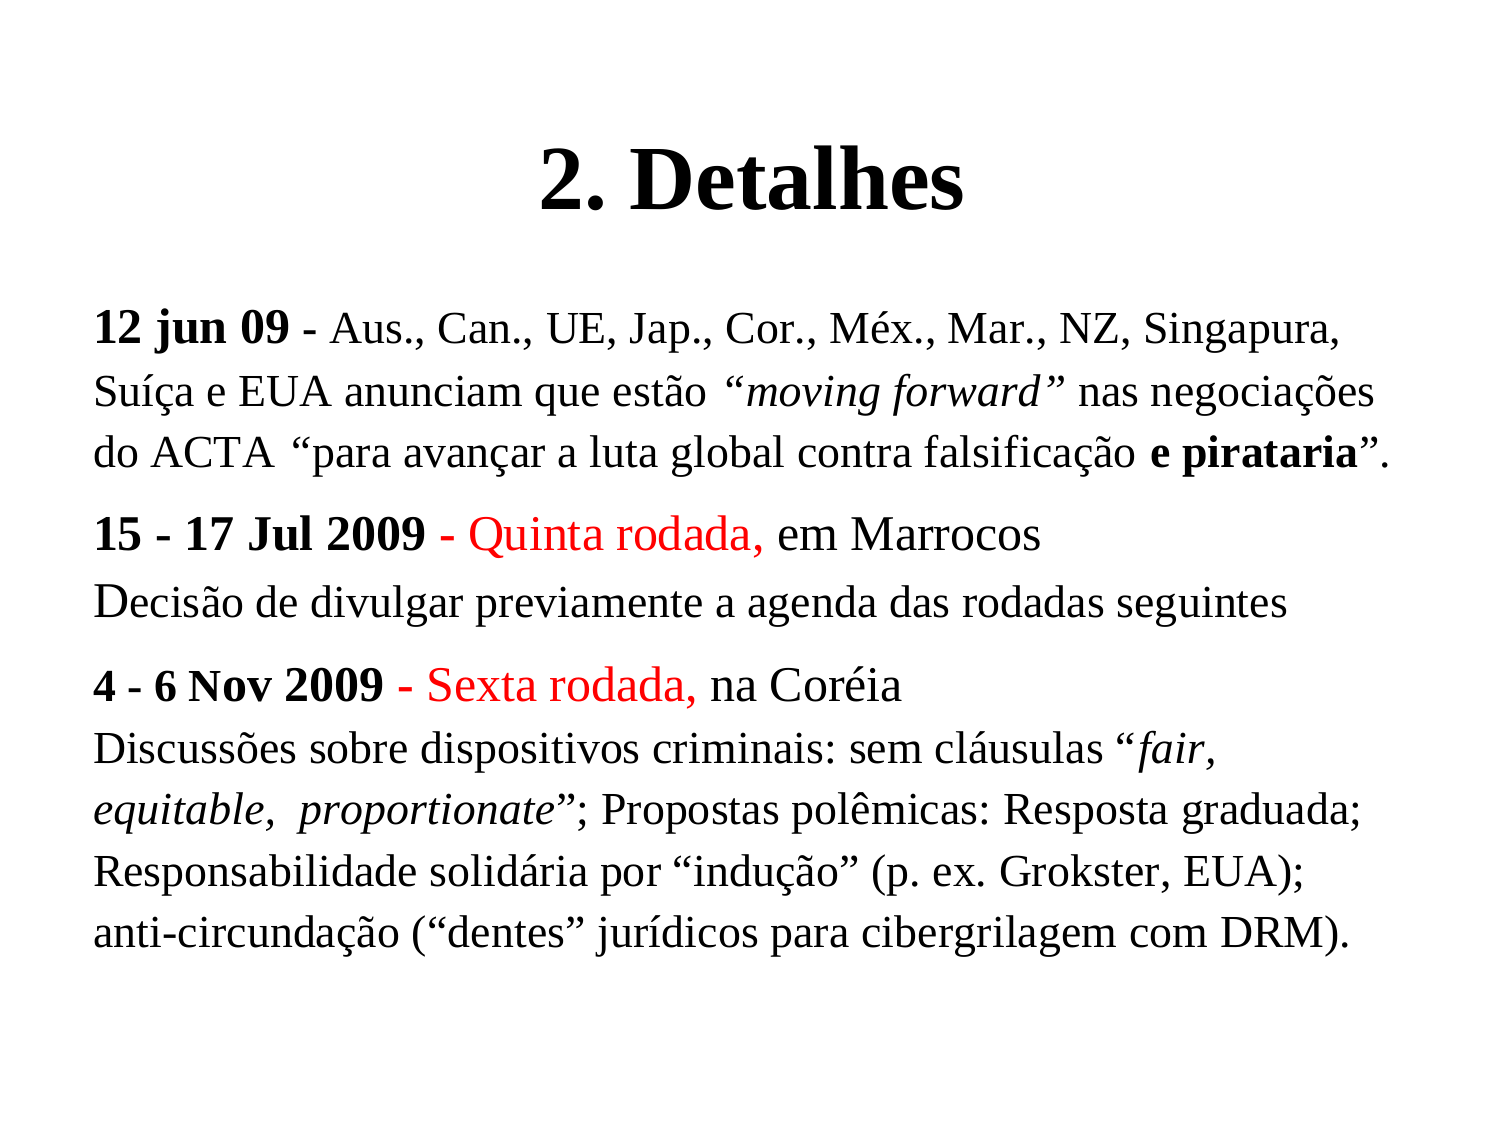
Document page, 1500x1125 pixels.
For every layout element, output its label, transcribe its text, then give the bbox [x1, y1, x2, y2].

title 2. Detalhes [87, 52, 1416, 280]
text_box 12 jun 09 - Aus., Can., UE, Jap., Cor., Méx., Mar., NZ, Singapura, Suíça e EUA anunciam que estão “moving forward” nas negociações do ACTA “para avançar a luta global contra falsificação e pirataria”. 15 - 17 Jul 2009 - Quinta rodada, em Marrocos Decisão de divulgar previamente a agenda das rodadas seguintes 4 - 6 Nov 2009 - Sexta rodada, na Coréia Discussões sobre dispositivos criminais: sem cláusulas “fair, equitable, proportionate”; Propostas polêmicas: Resposta graduada; Responsabilidade solidária por “indução” (p. ex. Grokster, EUA); anti-circundação (“dentes” jurídicos para cibergrilagem com DRM). [78, 280, 1418, 965]
